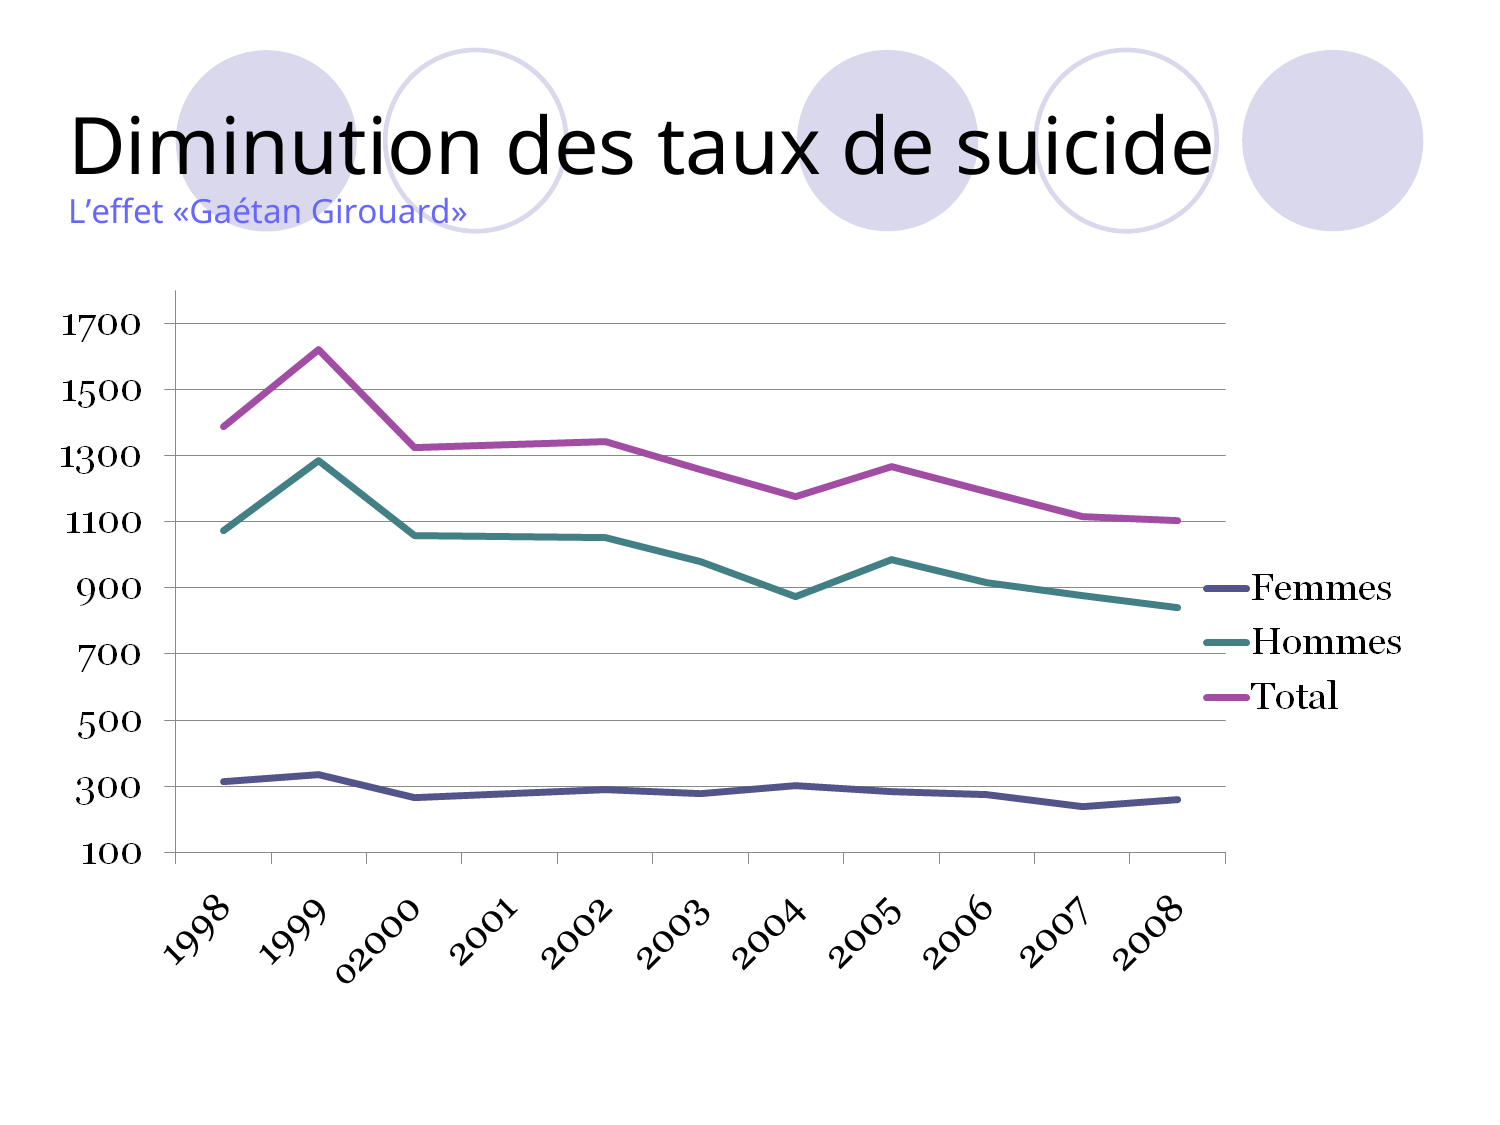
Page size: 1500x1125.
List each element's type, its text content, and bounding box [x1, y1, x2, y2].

picture [41, 267, 1423, 1019]
title Diminution des taux de suicide L’effet «Gaétan Girouard» [53, 78, 1404, 254]
